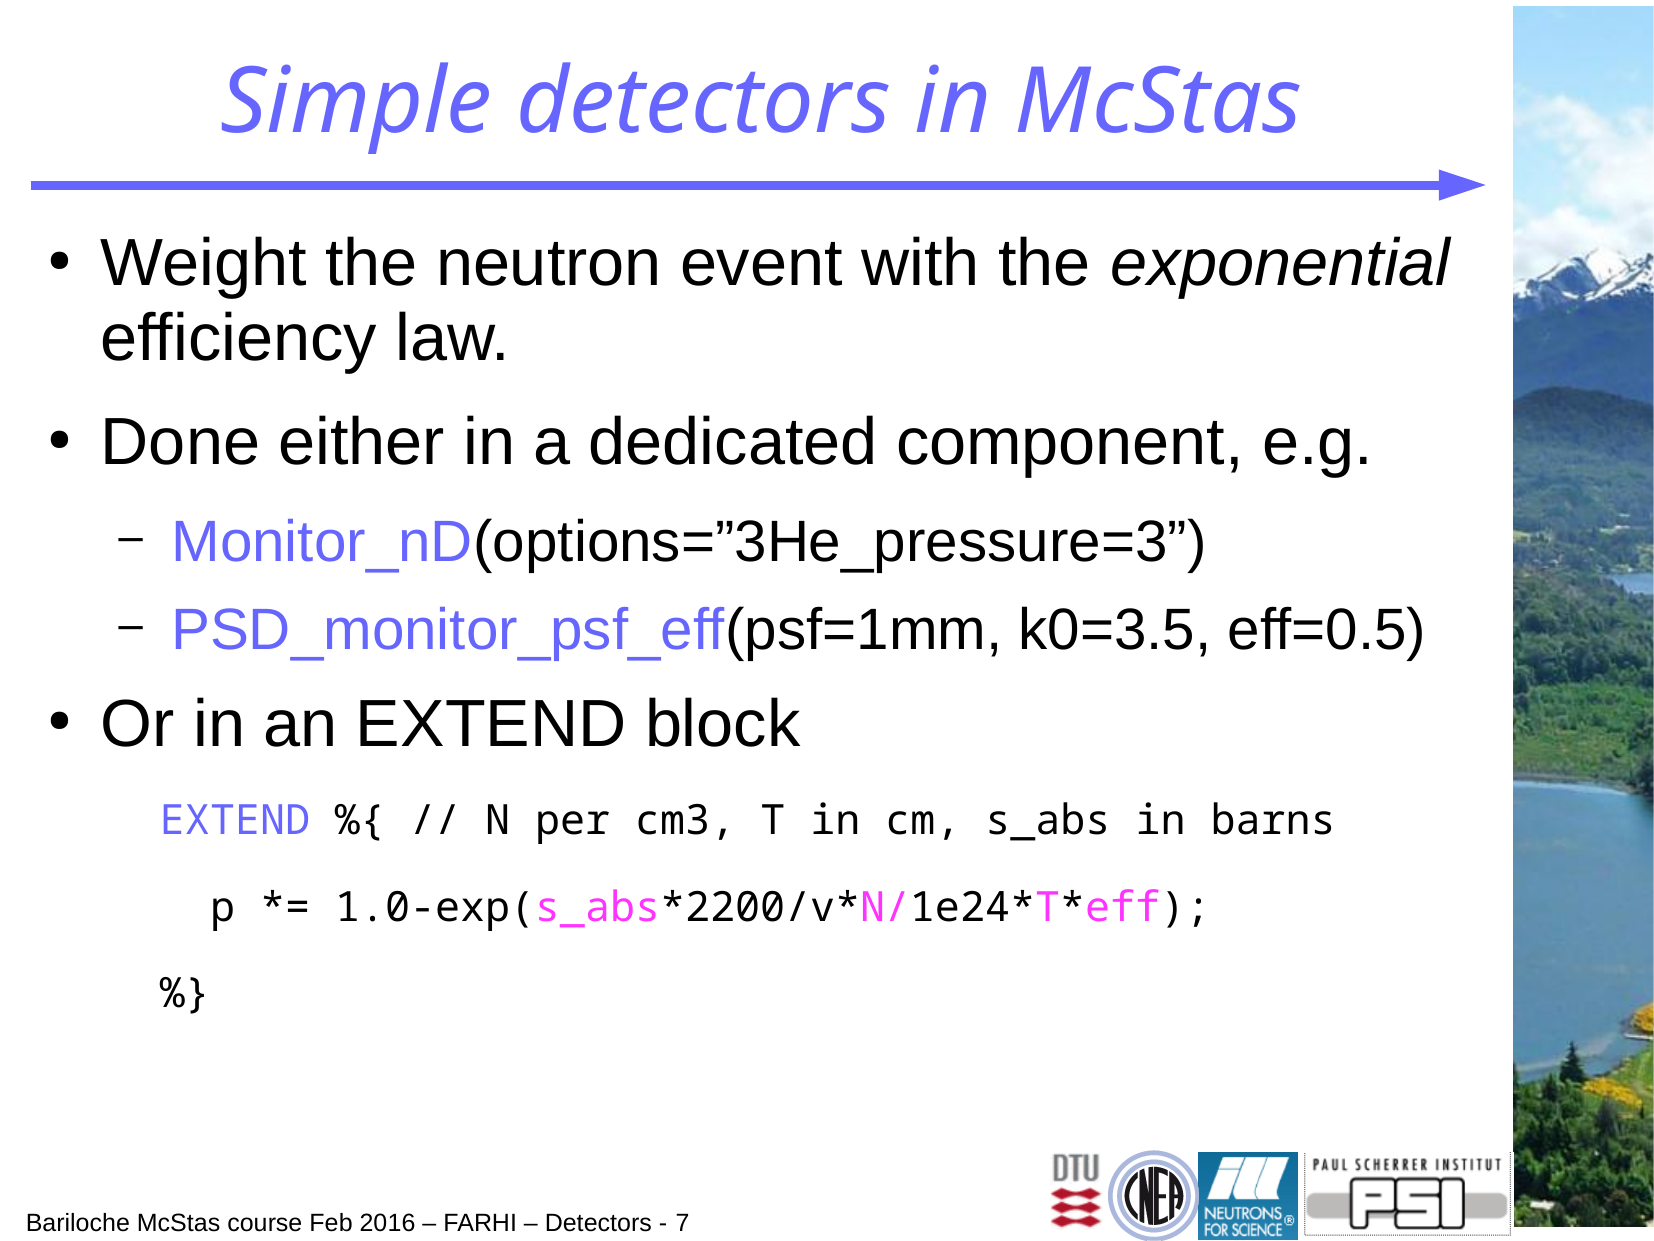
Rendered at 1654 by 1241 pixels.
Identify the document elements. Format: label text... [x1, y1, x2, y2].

list Weight the neutron event with the exponential efficiency law. Done either in a dedicated component, e.g. Monitor_nD(options=”3He_pressure=3”) PSD_monitor_psf_eff(psf=1mm, k0=3.5, eff=0.5) Or in an EXTEND block EXTEND %{ // N per cm3, T in cm, s_abs in barns p *= 1.0-exp(s_abs*2200/v*N/1e24*T*eff); %} [30, 225, 1501, 1141]
picture [1050, 1152, 1103, 1230]
picture [1108, 6, 1654, 1241]
title Simple detectors in McStas [17, 31, 1506, 163]
